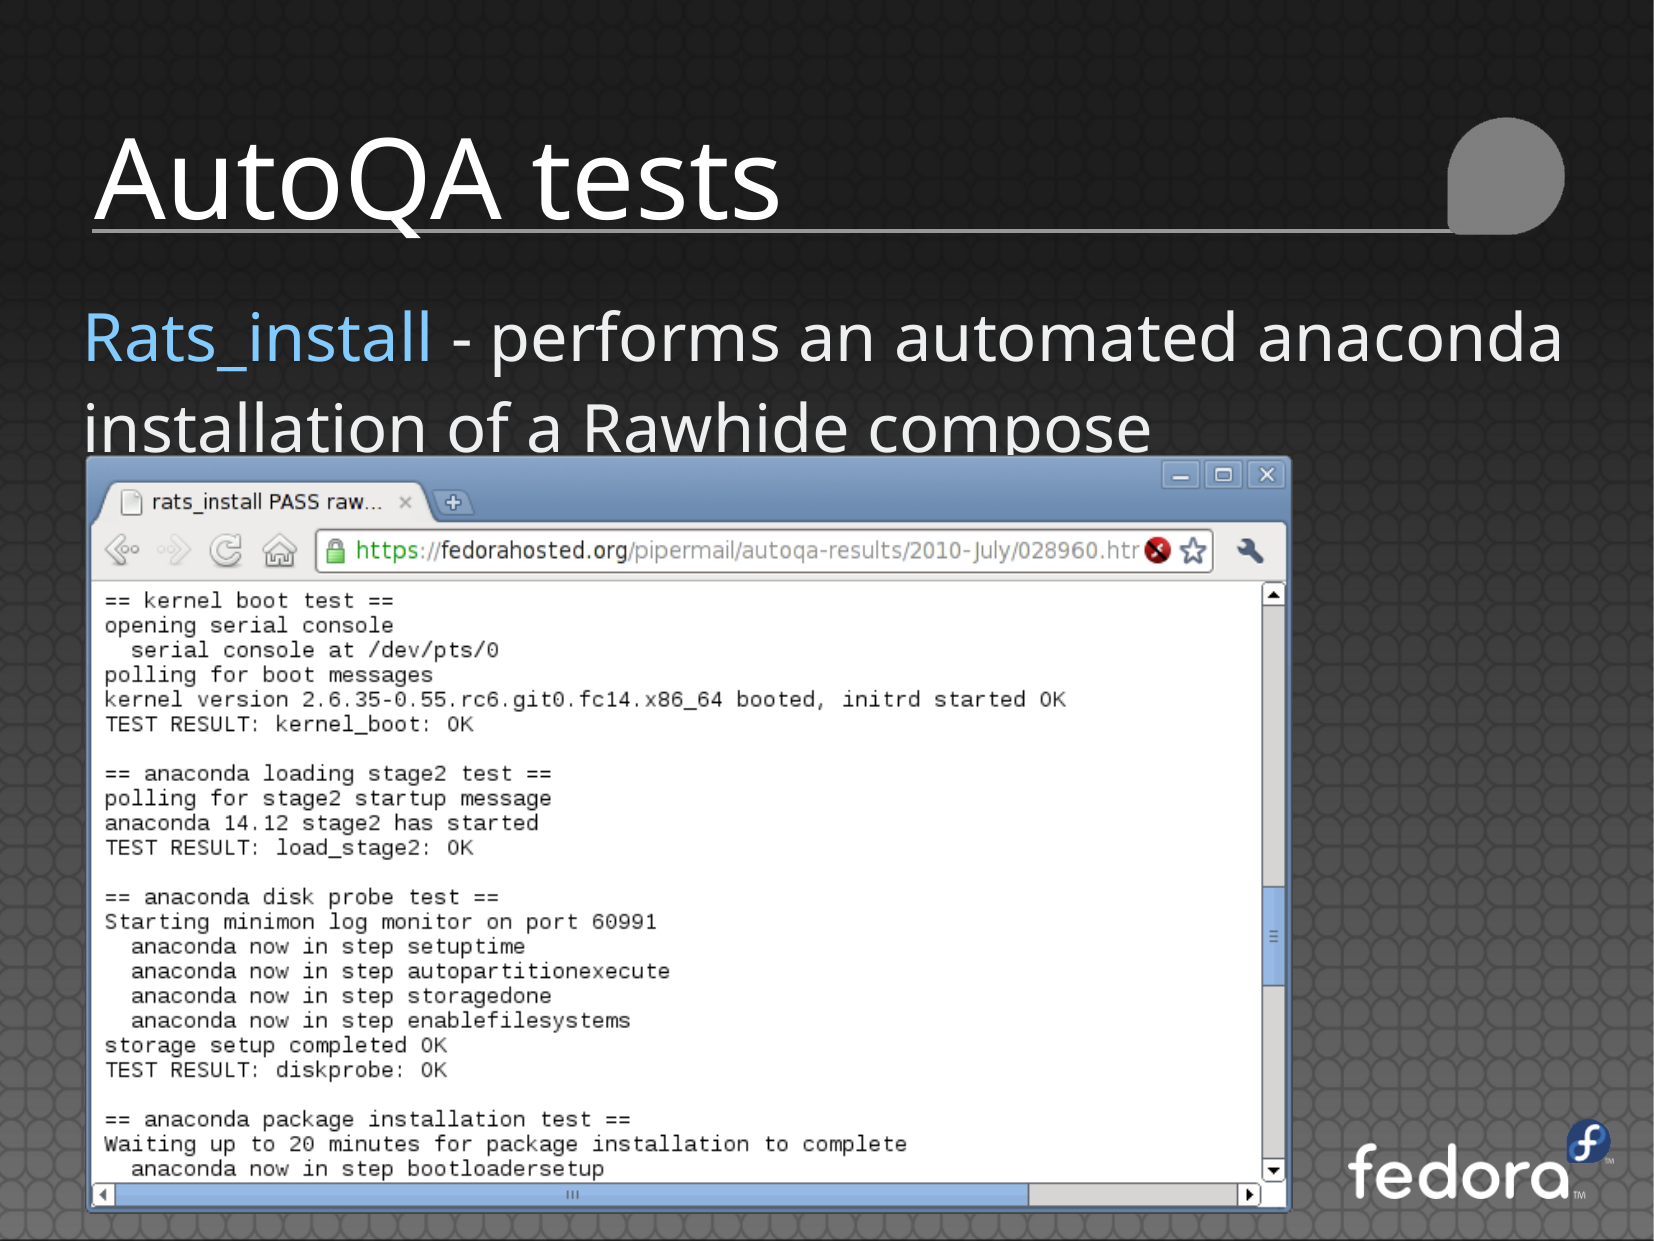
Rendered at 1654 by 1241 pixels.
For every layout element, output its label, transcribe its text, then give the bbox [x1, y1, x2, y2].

title AutoQA tests [94, 100, 1426, 251]
picture [0, 0, 1654, 1241]
list Rats_install - performs an automated anaconda installation of a Rawhide compose [82, 290, 1571, 1094]
